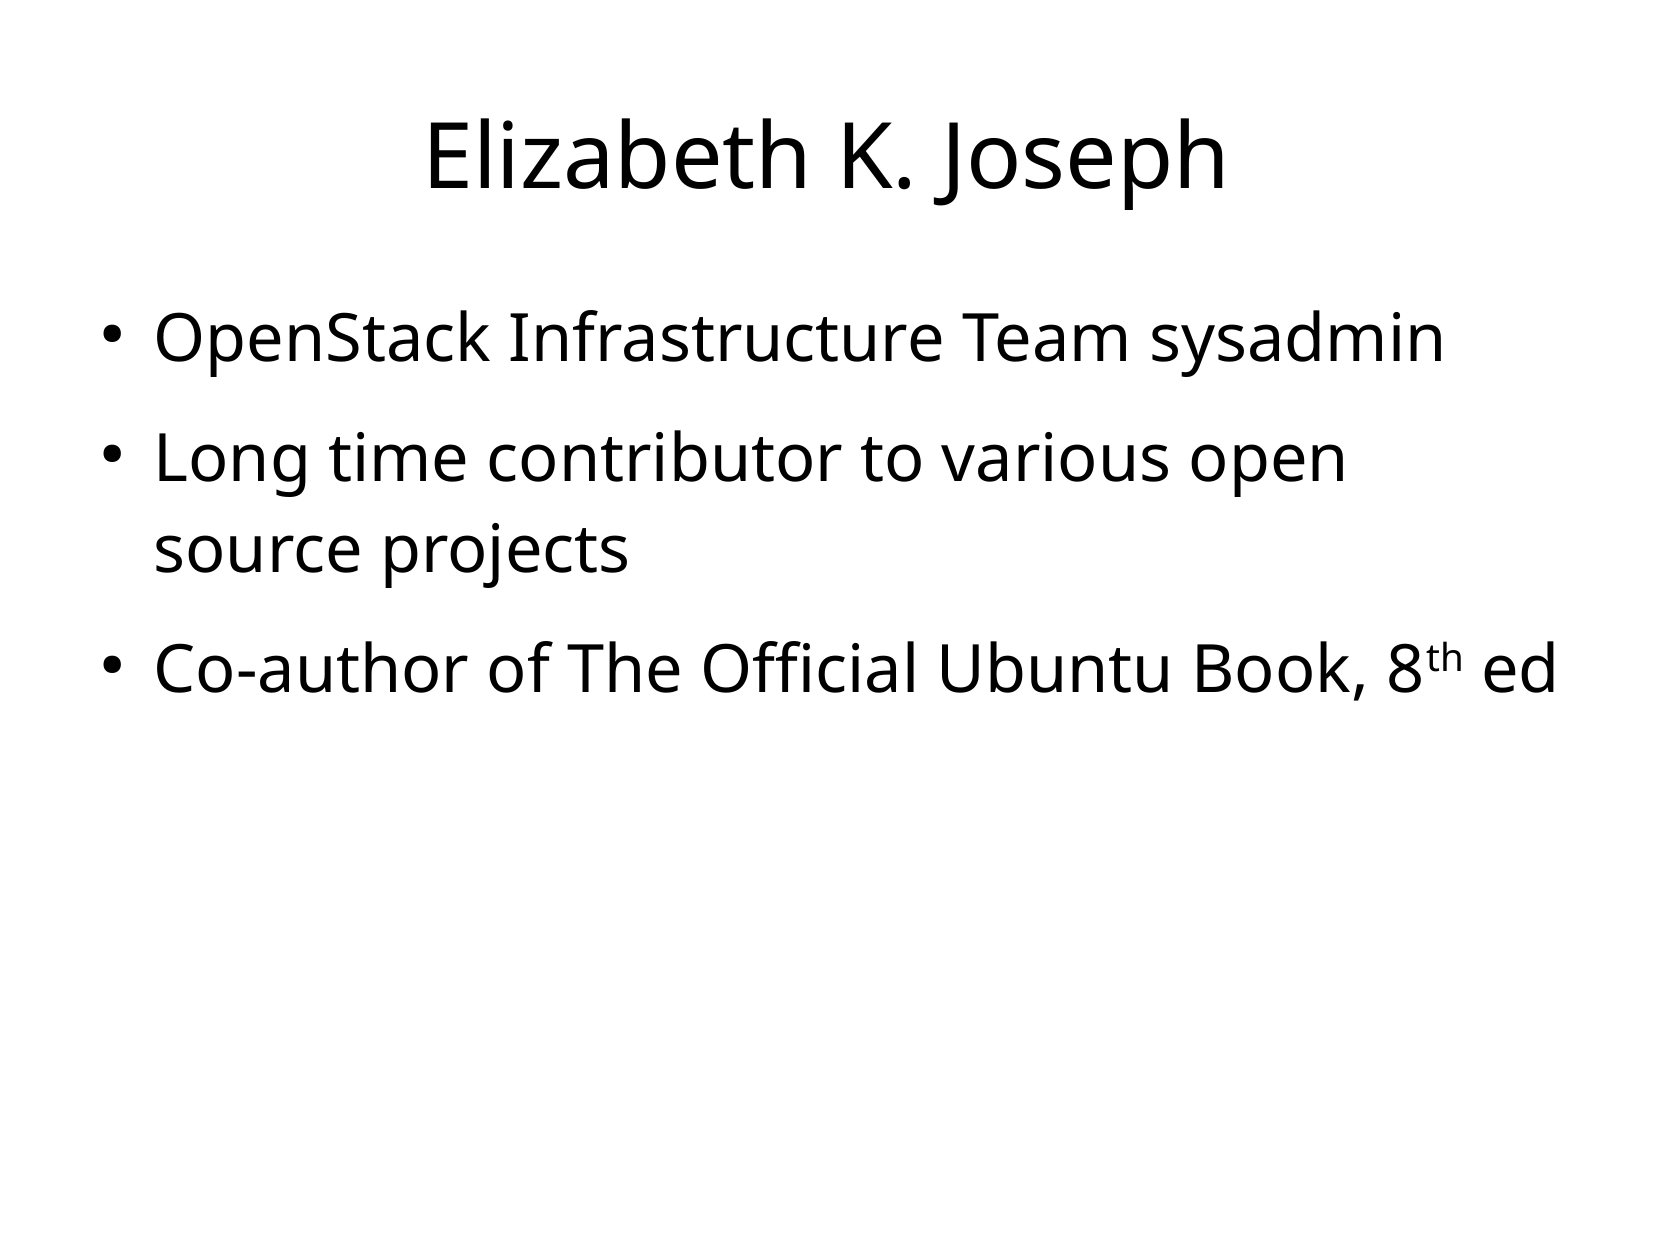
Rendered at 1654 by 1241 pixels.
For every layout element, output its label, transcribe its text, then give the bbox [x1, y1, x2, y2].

title Elizabeth K. Joseph [82, 49, 1571, 257]
list OpenStack Infrastructure Team sysadmin Long time contributor to various open source projects Co-author of The Official Ubuntu Book, 8th ed [82, 290, 1571, 1010]
